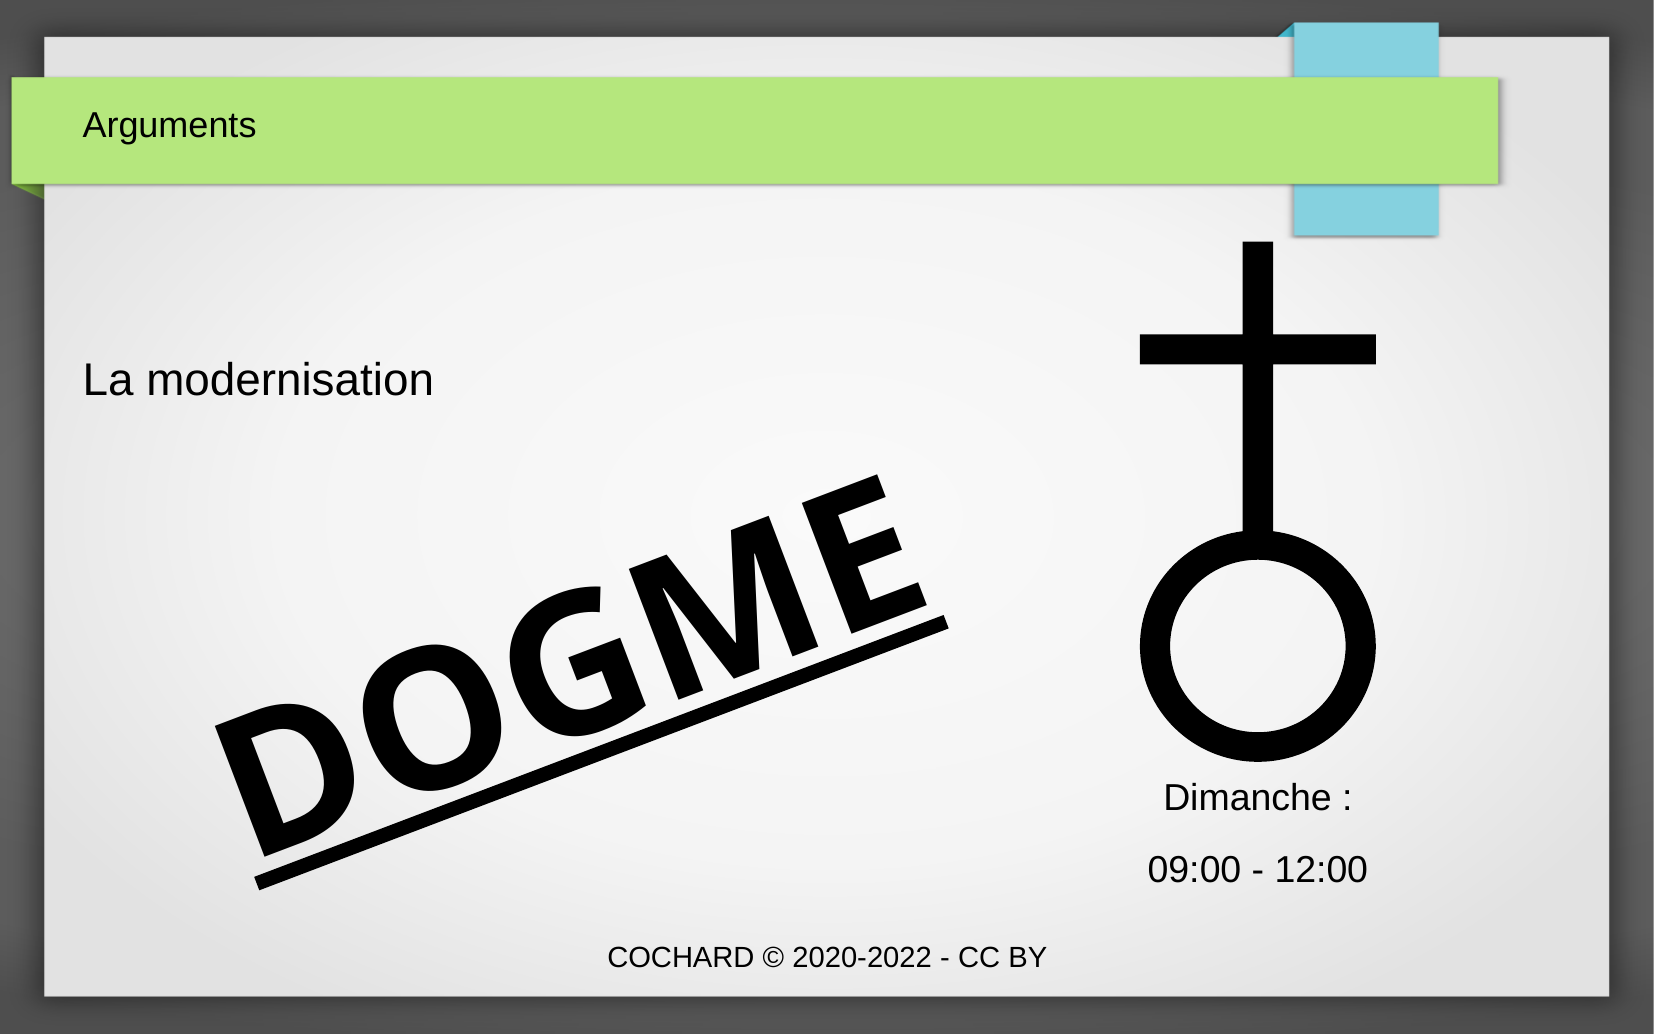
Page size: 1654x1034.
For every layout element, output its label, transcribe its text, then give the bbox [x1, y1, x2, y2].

text_box Dimanche : 09:00 - 12:00 [1092, 769, 1424, 934]
title Arguments [82, 39, 1235, 210]
text_box DOGME [93, 345, 1040, 976]
list La modernisation [82, 249, 1571, 849]
picture [0, 0, 1654, 1034]
